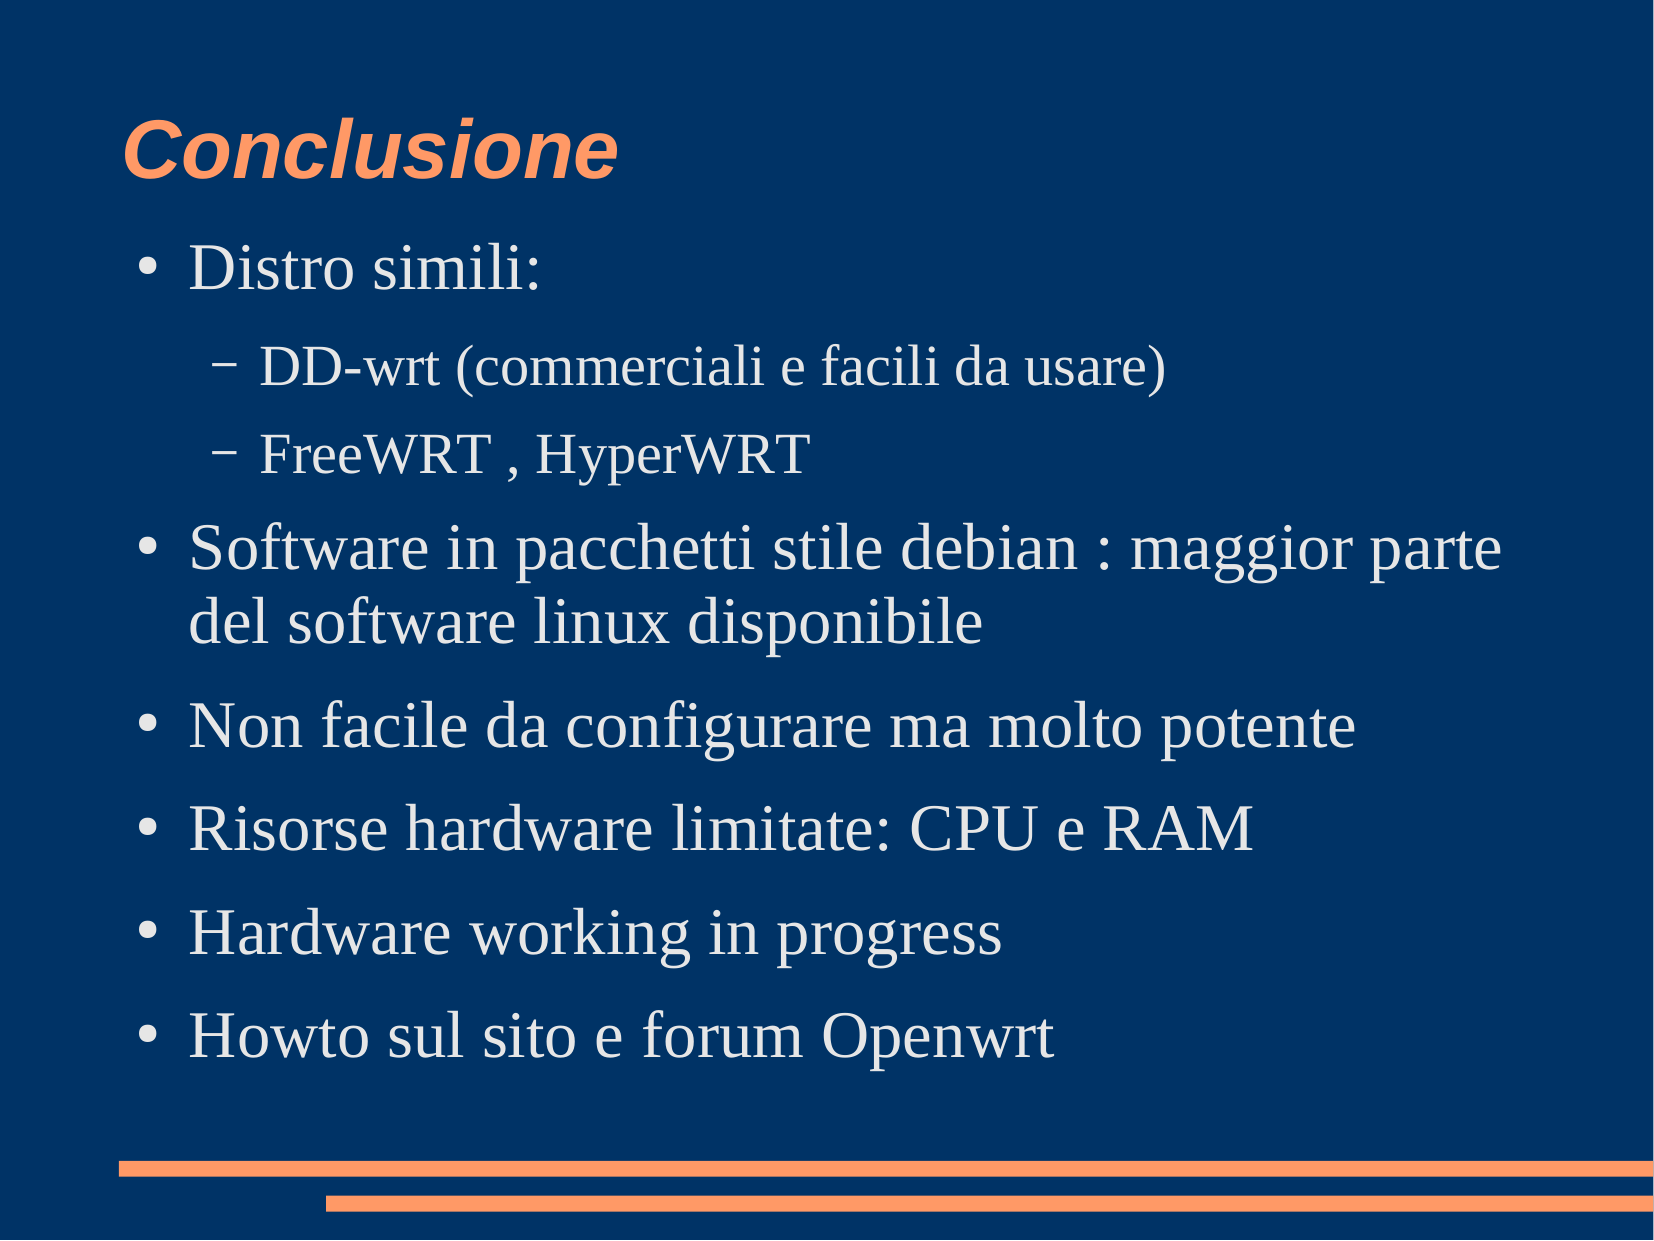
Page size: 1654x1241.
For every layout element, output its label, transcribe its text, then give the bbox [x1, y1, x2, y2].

list Distro simili: DD-wrt (commerciali e facili da usare) FreeWRT , HyperWRT Software in pacchetti stile debian : maggior parte del software linux disponibile Non facile da configurare ma molto potente Risorse hardware limitate: CPU e RAM Hardware working in progress Howto sul sito e forum Openwrt [118, 230, 1558, 1132]
title Conclusione [121, 46, 1534, 230]
